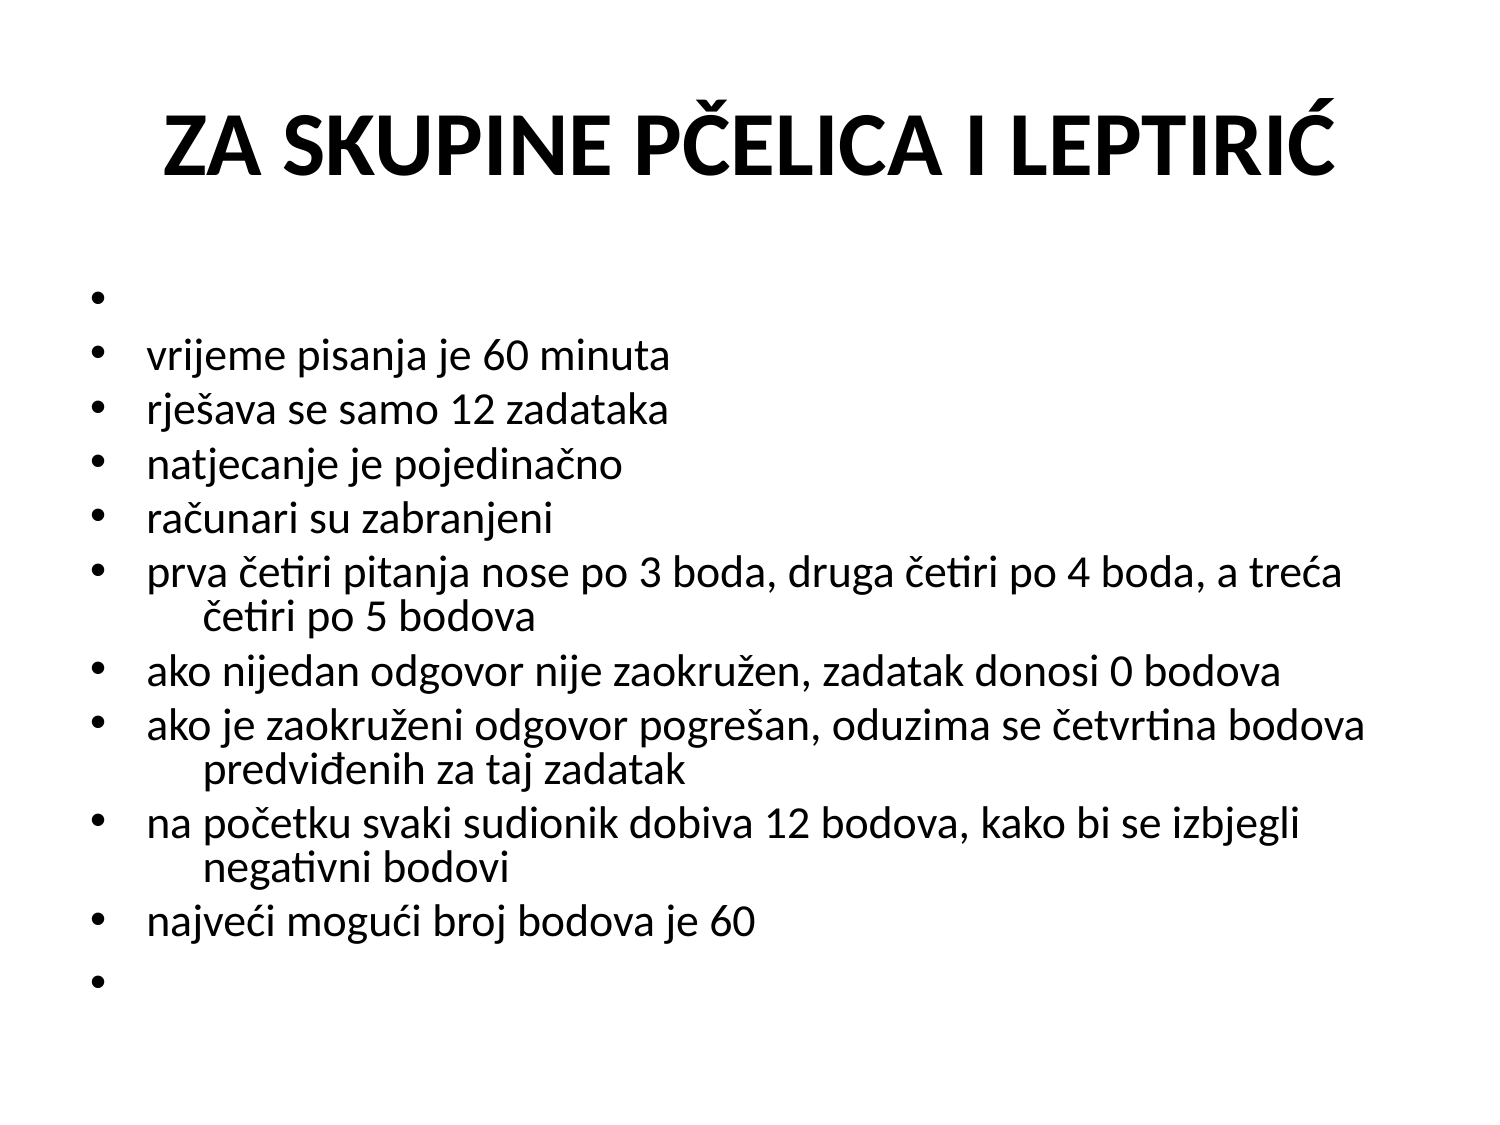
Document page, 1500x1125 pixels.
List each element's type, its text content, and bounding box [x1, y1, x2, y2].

title ZA SKUPINE PČELICA I LEPTIRIĆ [75, 45, 1426, 233]
list vrijeme pisanja je 60 minuta rješava se samo 12 zadataka natjecanje je pojedinačno računari su zabranjeni prva četiri pitanja nose po 3 boda, druga četiri po 4 boda, a treća četiri po 5 bodova ako nijedan odgovor nije zaokružen, zadatak donosi 0 bodova ako je zaokruženi odgovor pogrešan, oduzima se četvrtina bodova predviđenih za taj zadatak na početku svaki sudionik dobiva 12 bodova, kako bi se izbjegli negativni bodovi najveći mogući broj bodova je 60 [75, 262, 1426, 1071]
